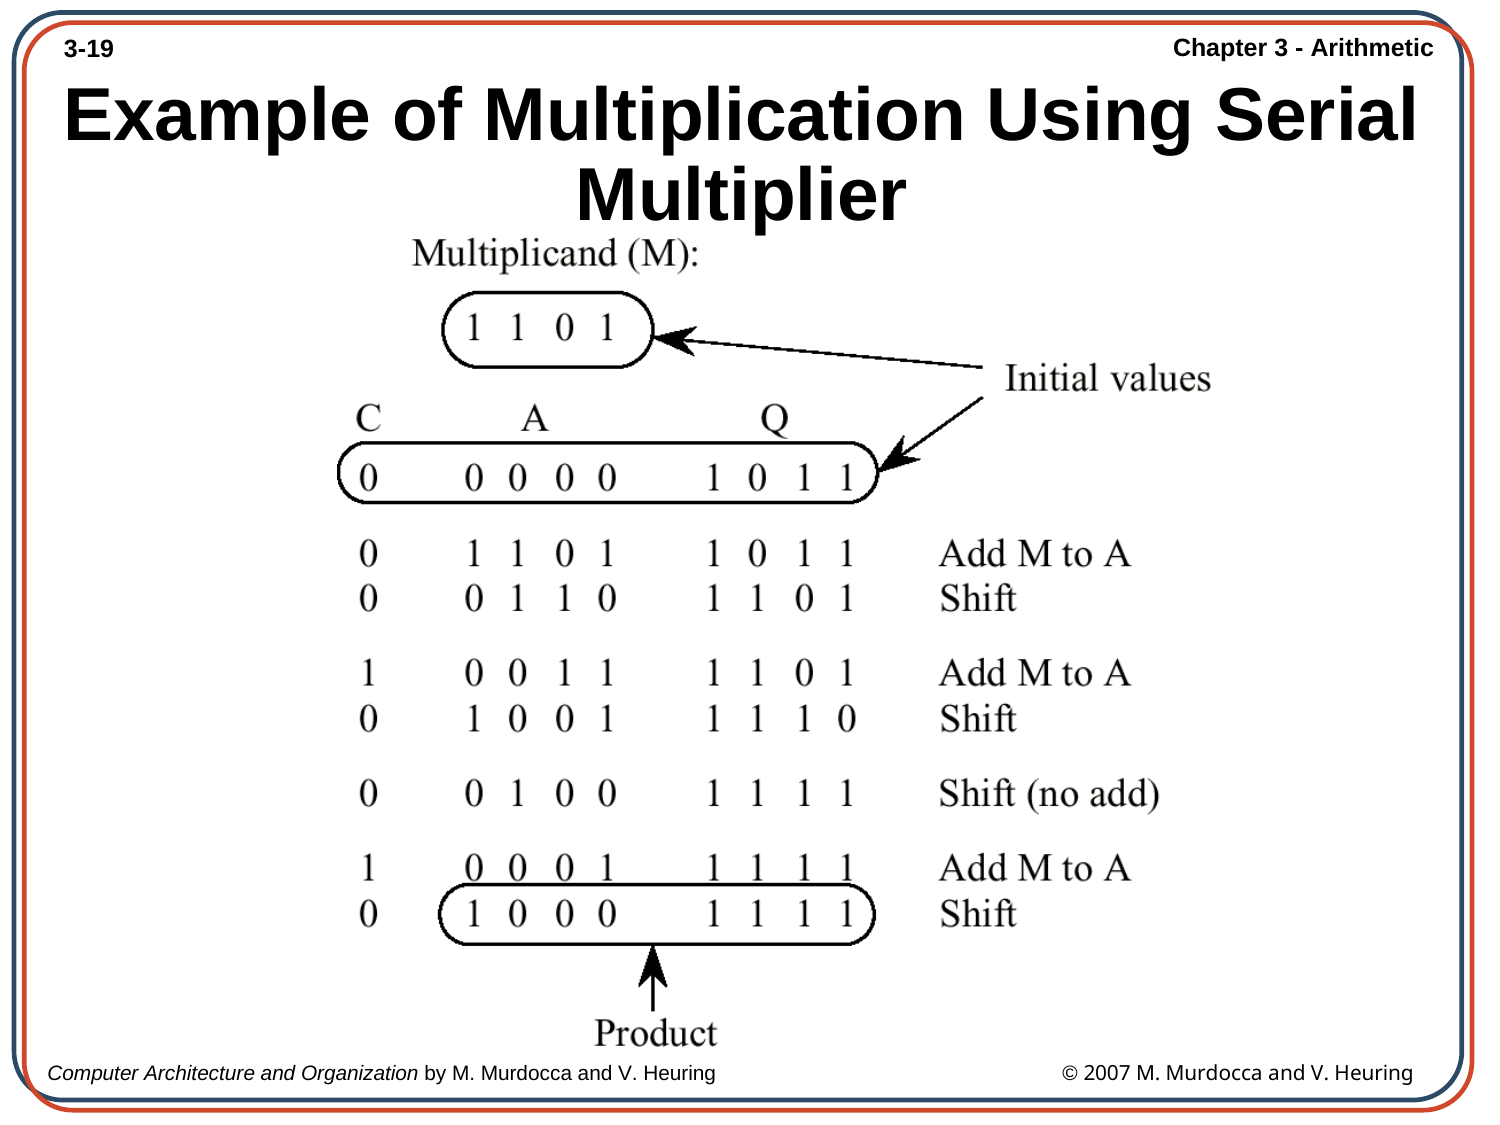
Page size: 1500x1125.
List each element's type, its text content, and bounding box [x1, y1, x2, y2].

title Example of Multiplication Using Serial Multiplier [37, 62, 1447, 250]
picture [337, 237, 1211, 1047]
